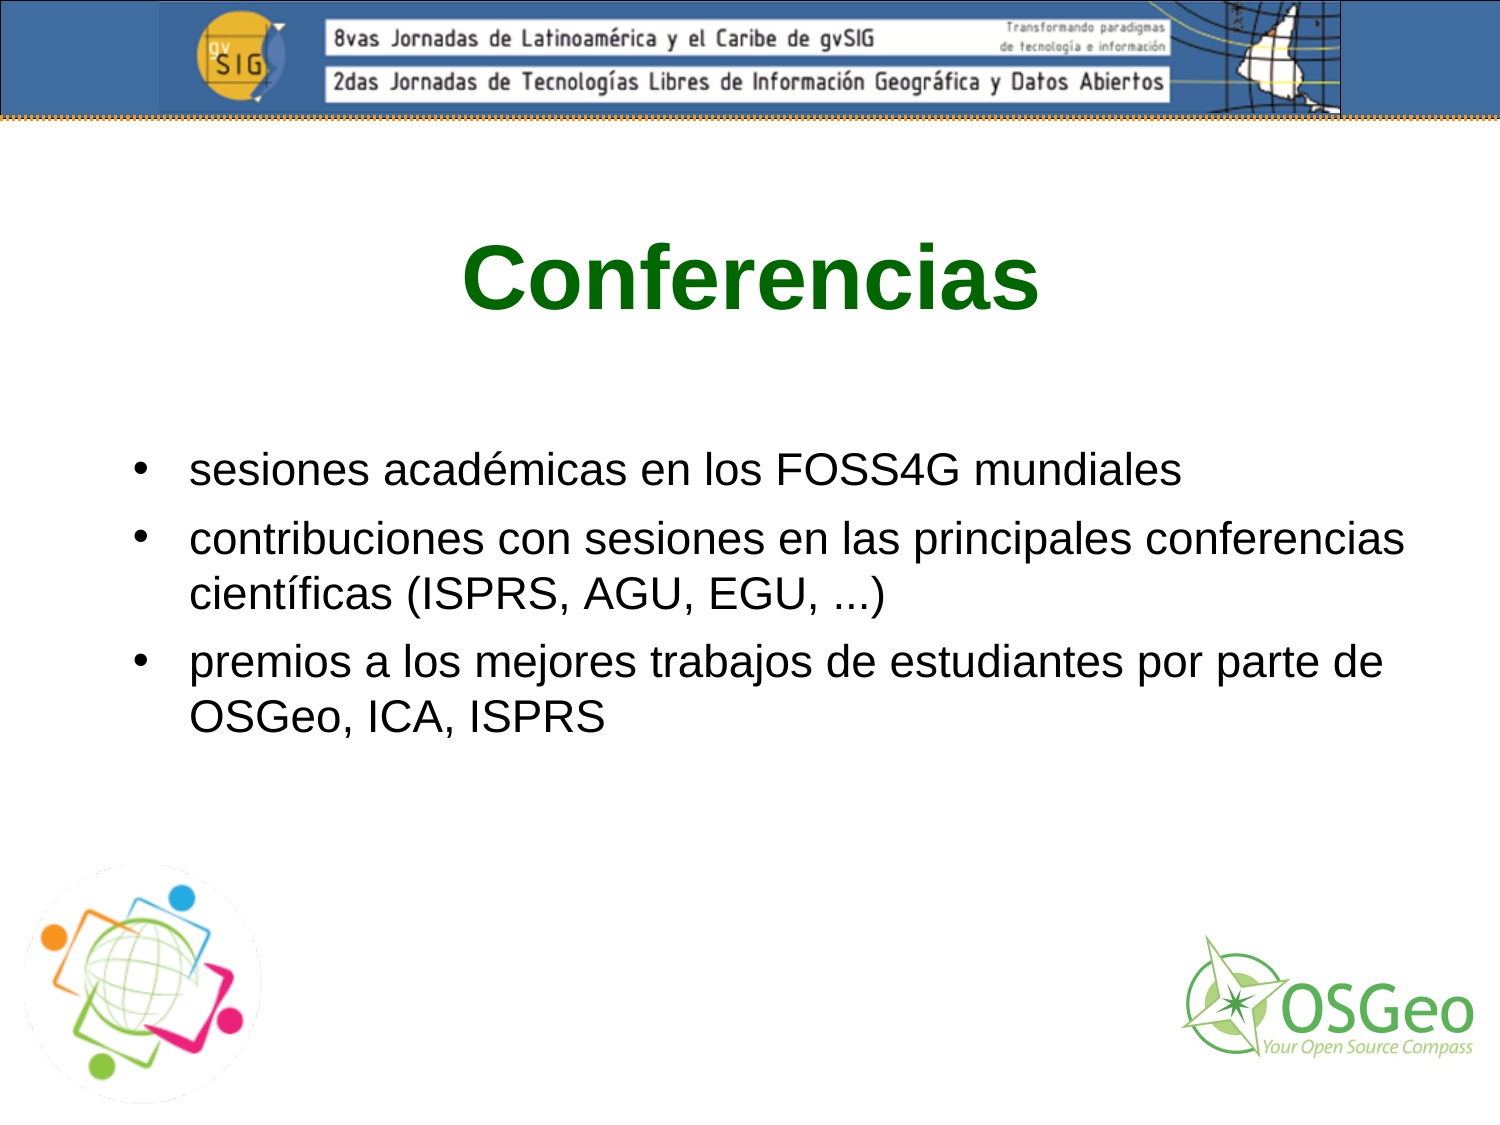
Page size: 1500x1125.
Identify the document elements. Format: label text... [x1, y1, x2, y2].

picture [1181, 934, 1477, 1063]
picture [23, 864, 263, 1105]
list sesiones académicas en los FOSS4G mundiales contribuciones con sesiones en las principales conferencias científicas (ISPRS, AGU, EGU, ...) premios a los mejores trabajos de estudiantes por parte de OSGeo, ICA, ISPRS [118, 432, 1430, 750]
title Conferencias [76, 190, 1427, 356]
picture [159, 1, 1340, 113]
